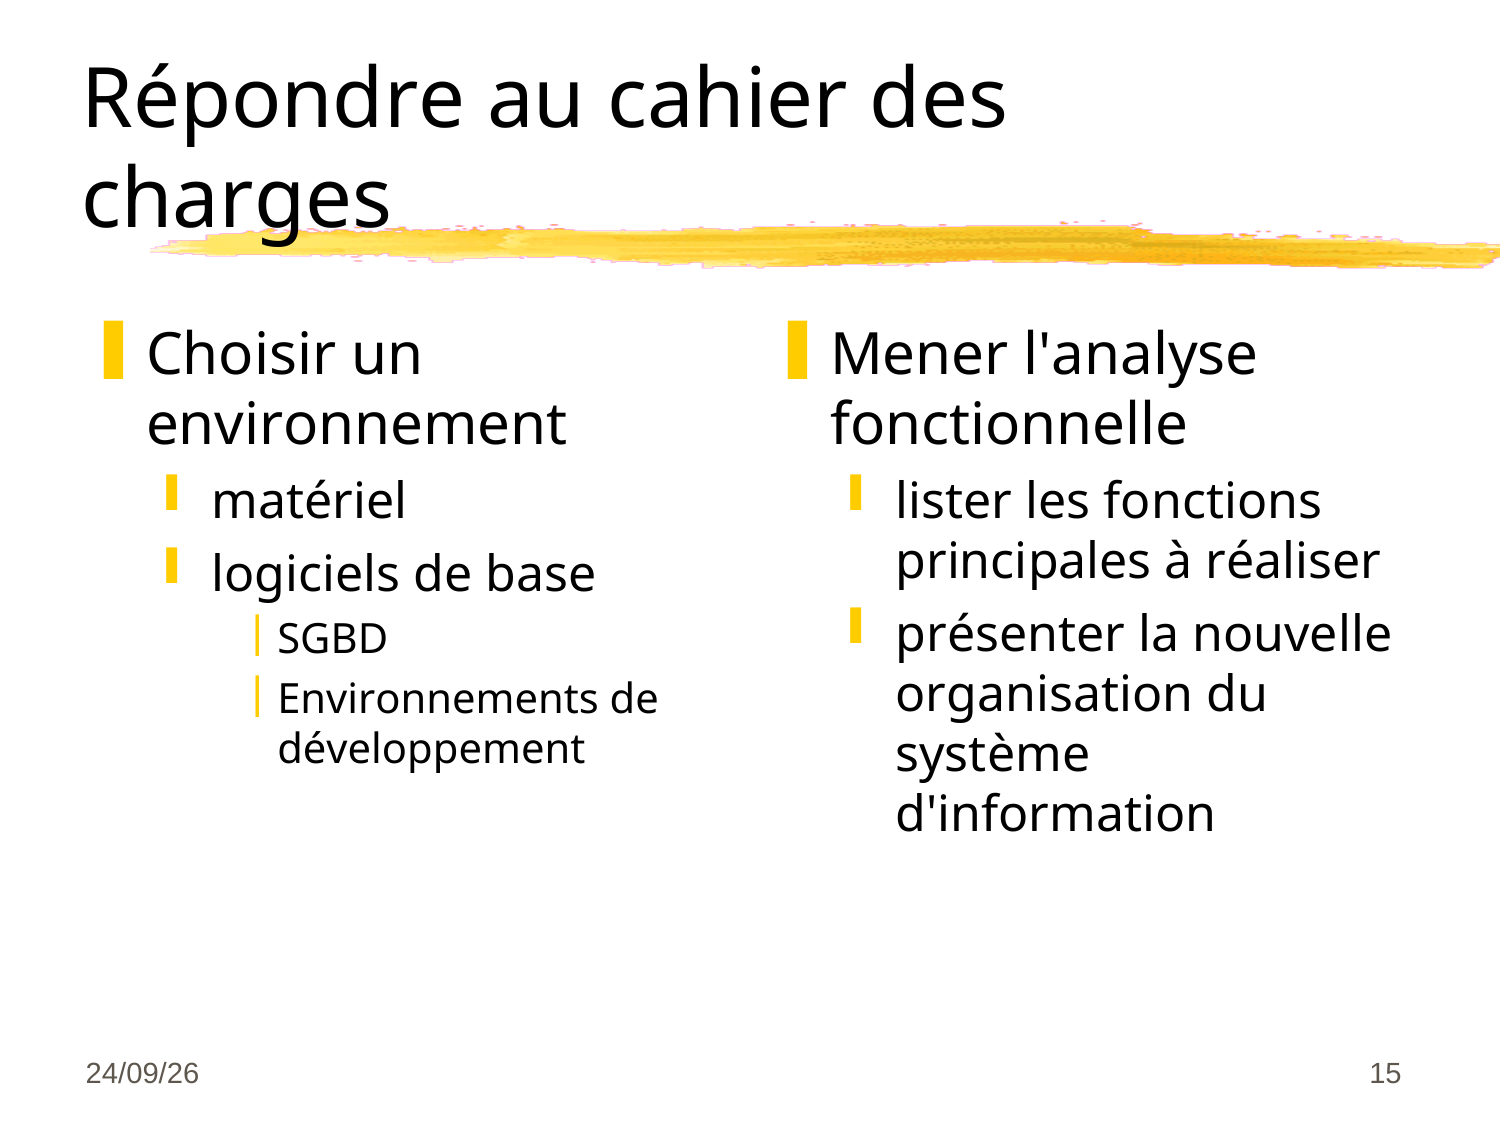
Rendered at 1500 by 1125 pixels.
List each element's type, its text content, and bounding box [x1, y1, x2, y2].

text_box <numéro> [1104, 1021, 1417, 1097]
list Choisir un environnement matériel logiciels de base SGBD Environnements de développement [74, 309, 733, 994]
list Mener l'analyse fonctionnelle lister les fonctions principales à réaliser présenter la nouvelle organisation du système d'information [759, 309, 1417, 994]
title Répondre au cahier des charges [66, 37, 1342, 225]
text_box 20/01/15 [70, 1021, 384, 1097]
picture [150, 215, 1500, 279]
